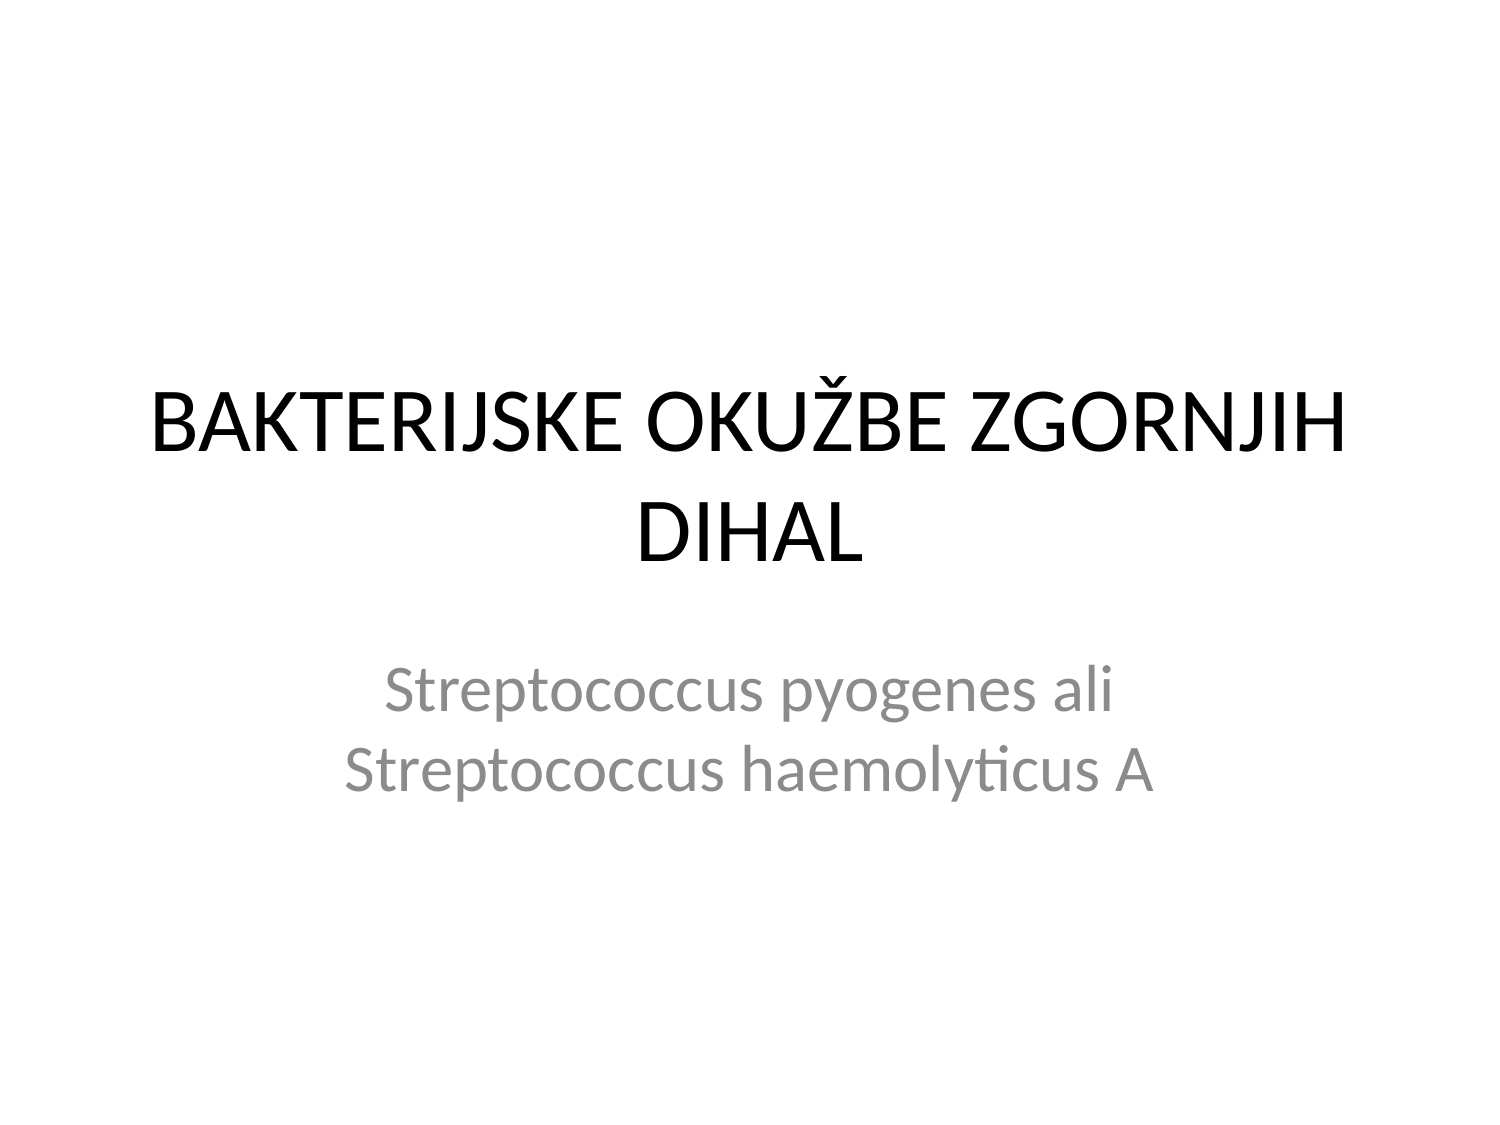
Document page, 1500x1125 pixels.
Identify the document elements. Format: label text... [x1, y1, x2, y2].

subtitle Streptococcus pyogenes ali Streptococcus haemolyticus A [225, 637, 1275, 925]
title BAKTERIJSKE OKUŽBE ZGORNJIH DIHAL [112, 349, 1388, 591]
